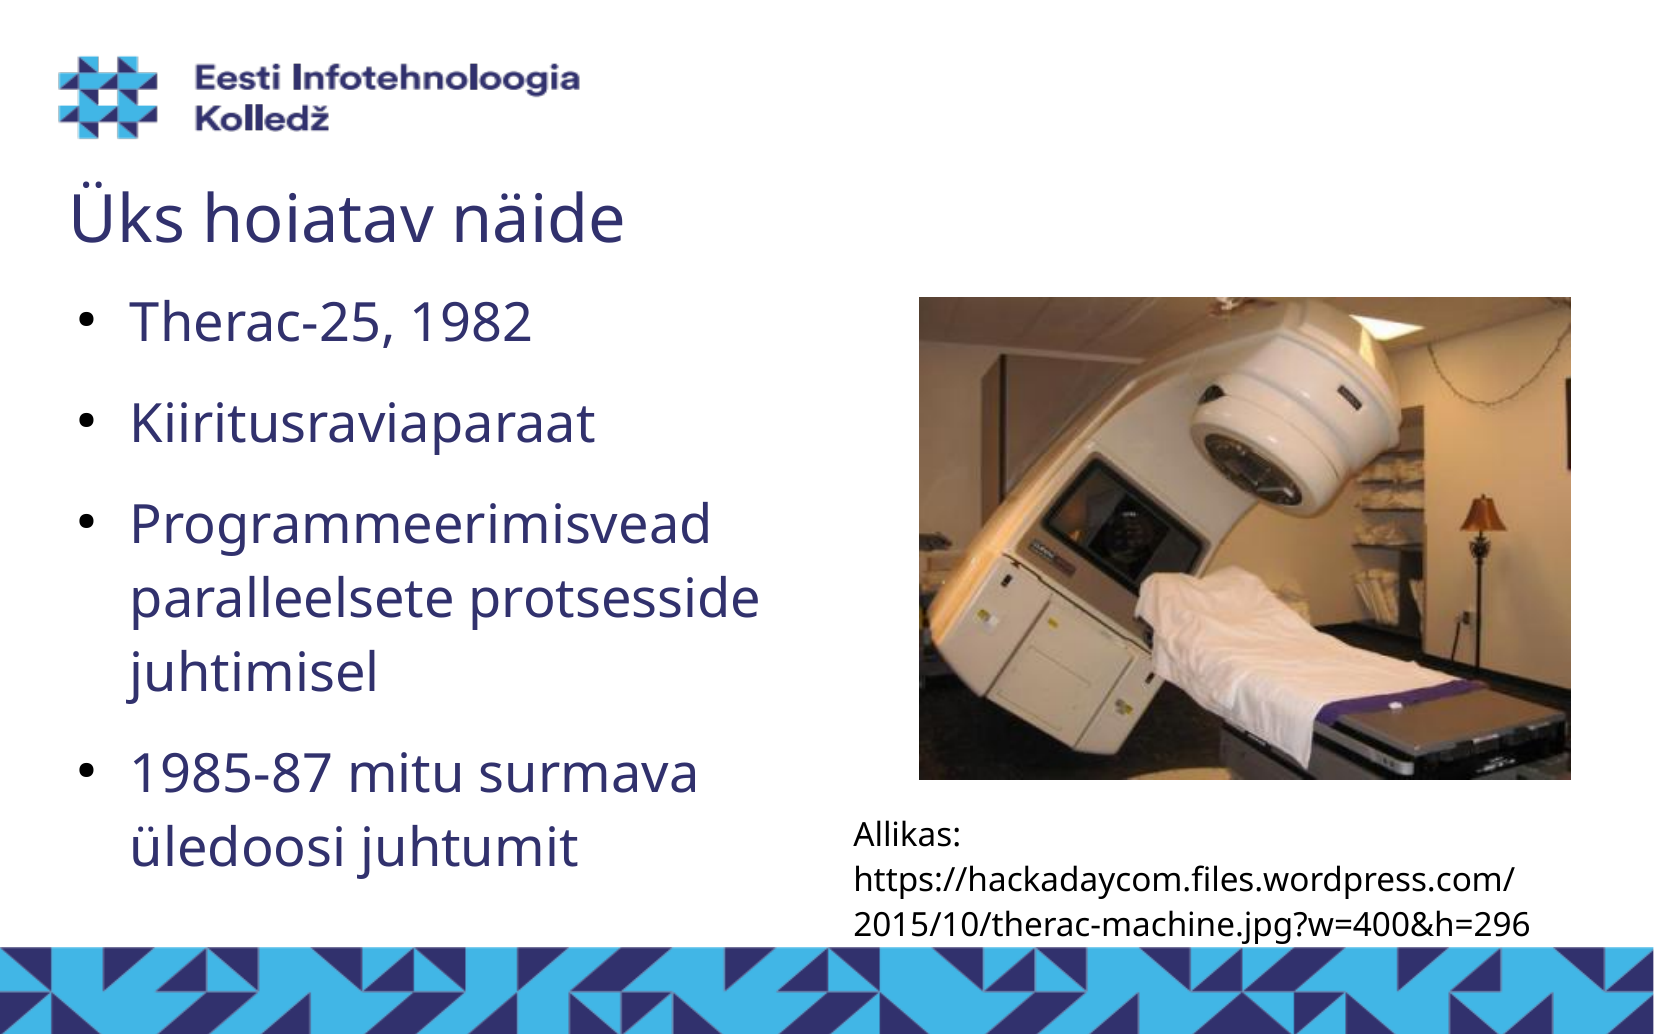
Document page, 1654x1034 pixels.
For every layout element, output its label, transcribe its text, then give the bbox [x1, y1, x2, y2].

picture [919, 297, 1571, 780]
list Therac-25, 1982 Kiiritusraviaparaat Programmeerimisvead paralleelsete protsesside juhtimisel 1985-87 mitu surmava üledoosi juhtumit [59, 283, 827, 936]
title Üks hoiatav näide [68, 147, 1536, 286]
text_box Allikas: https://hackadaycom.files.wordpress.com/ 2015/10/therac-machine.jpg?w=400&h=296 [838, 803, 1642, 1034]
